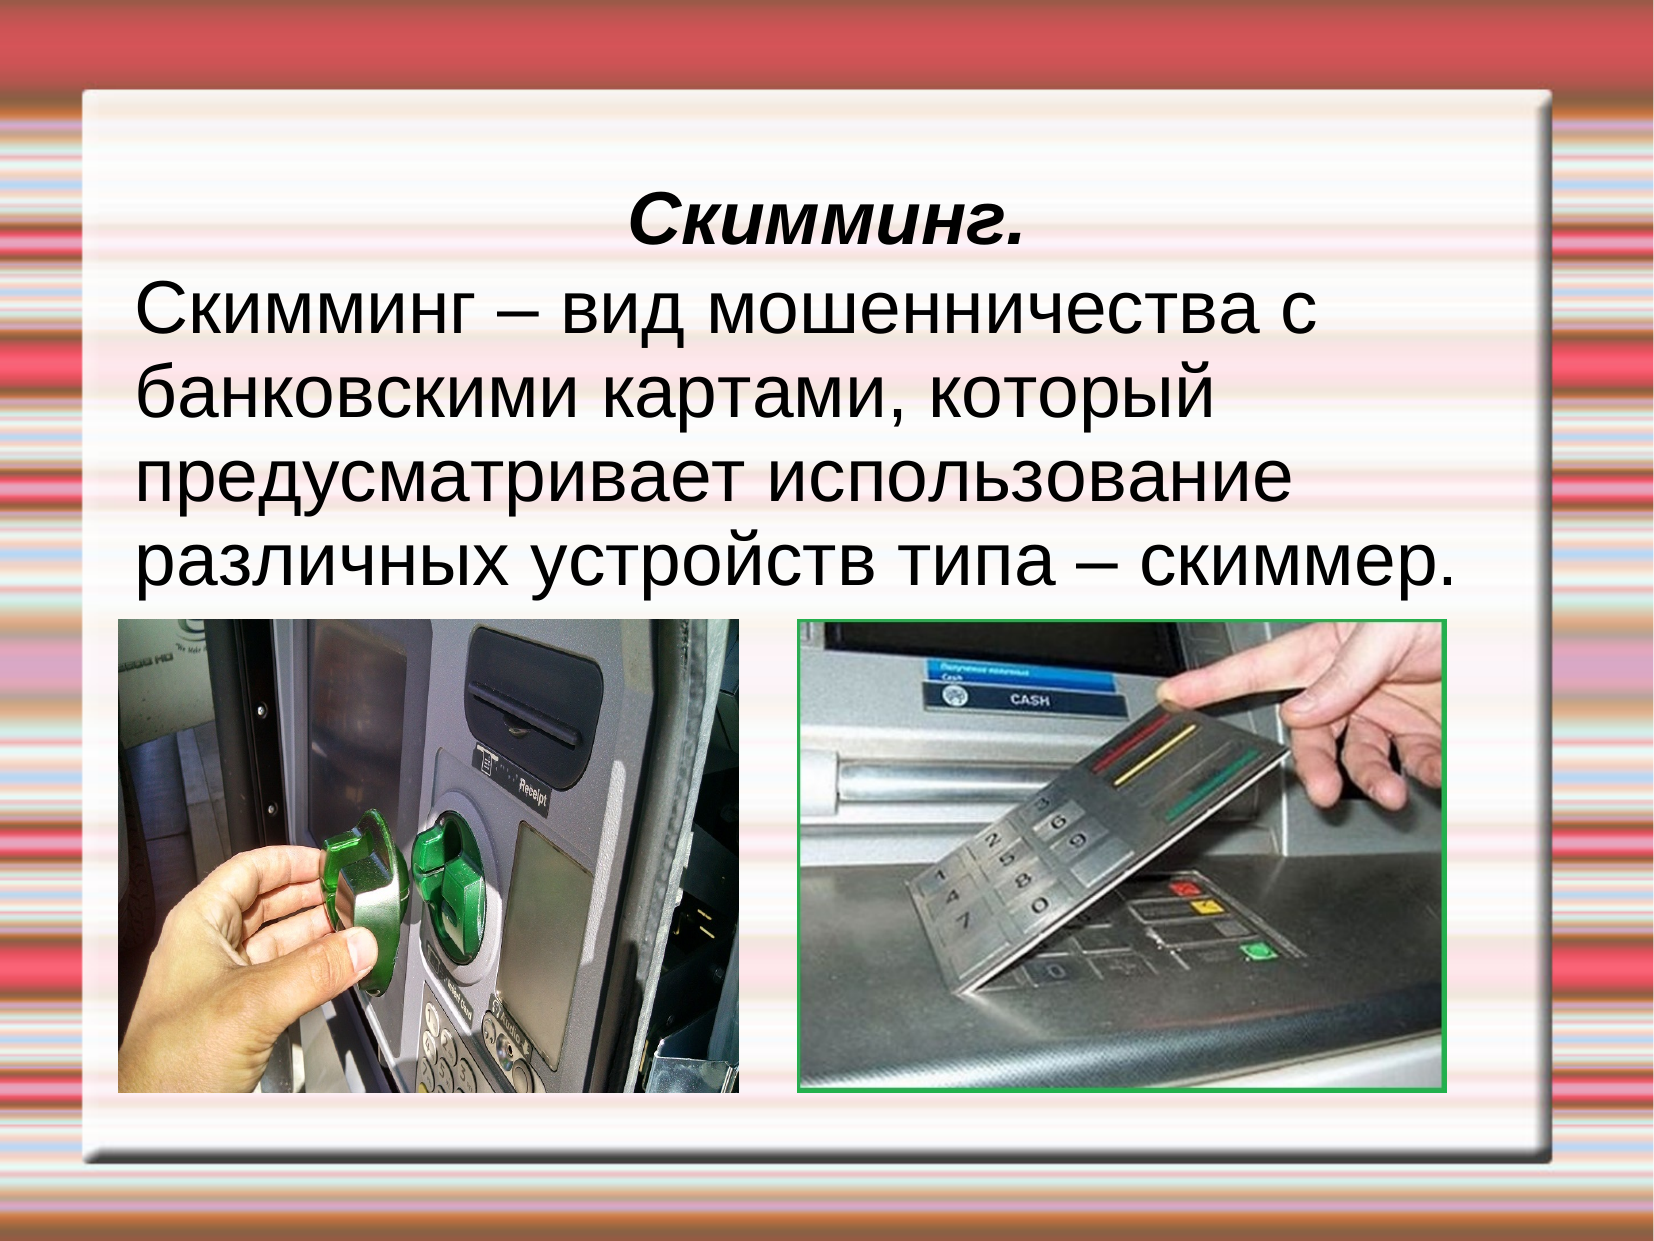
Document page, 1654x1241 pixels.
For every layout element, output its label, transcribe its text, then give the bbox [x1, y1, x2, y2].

list Скимминг – вид мошенничества с банковскими картами, который предусматривает использование различных устройств типа – скиммер. [134, 265, 1516, 1132]
picture [0, 0, 1654, 1241]
title Скимминг. [121, 114, 1534, 322]
